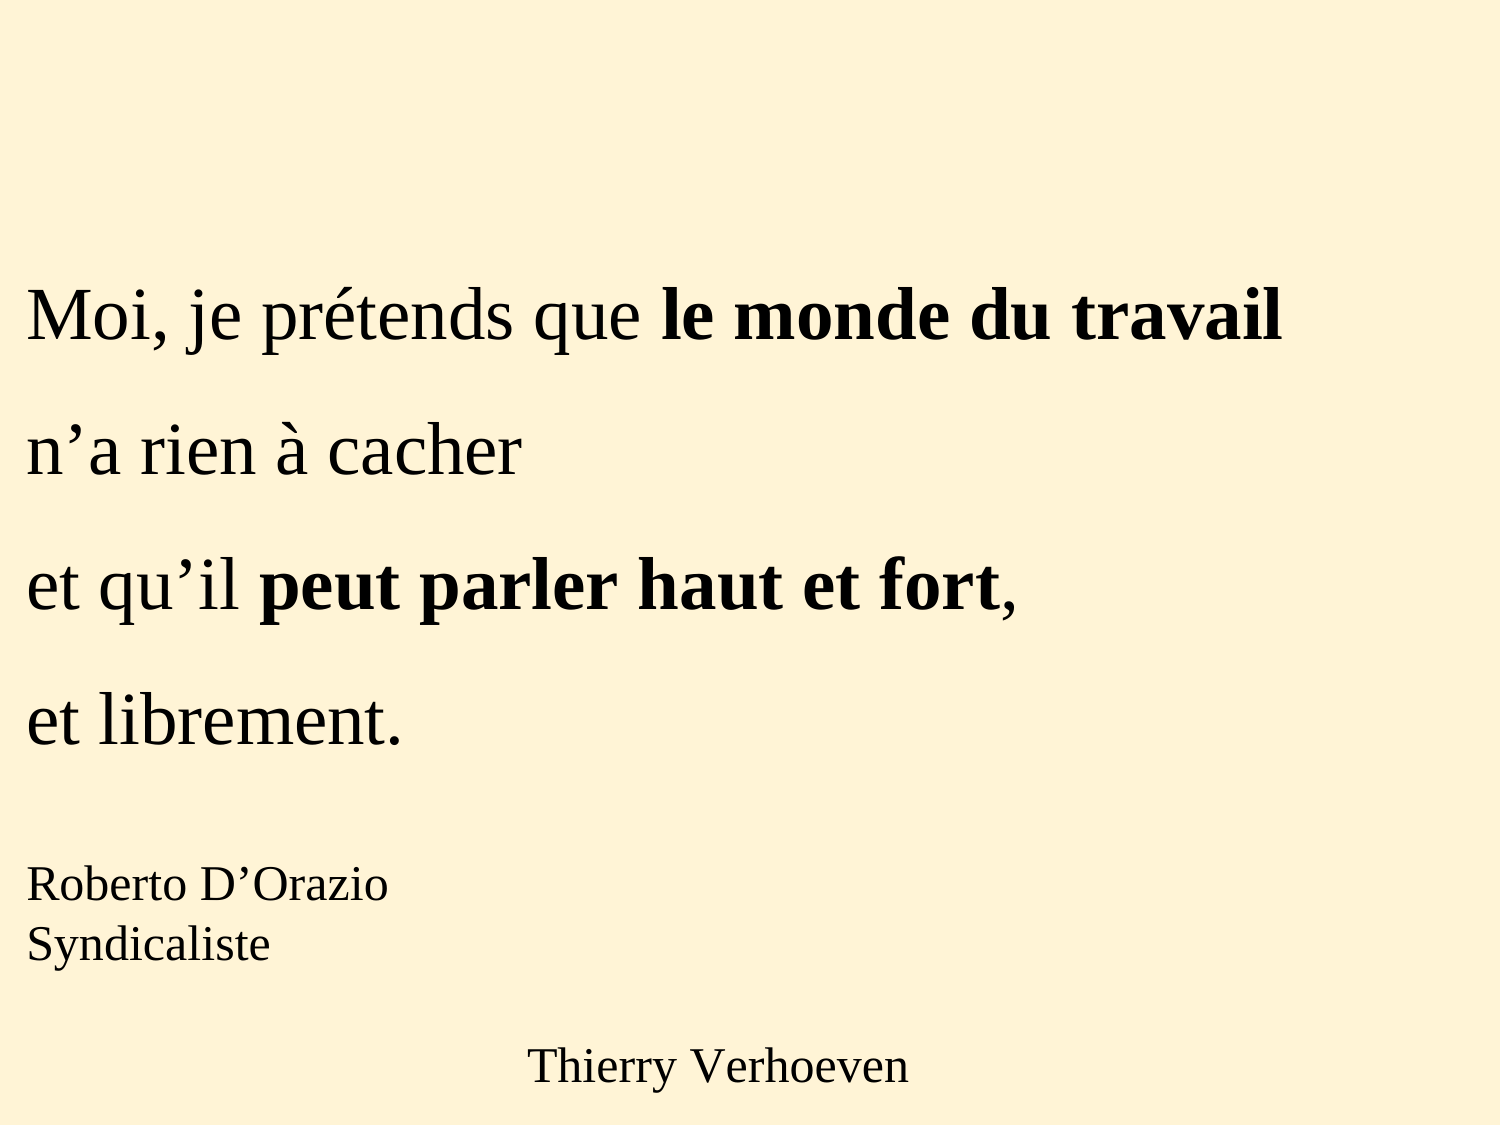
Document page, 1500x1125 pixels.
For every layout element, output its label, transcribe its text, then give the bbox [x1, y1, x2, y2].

text_box Moi, je prétends que le monde du travail n’a rien à cacher et qu’il peut parler haut et fort, et librement. Roberto D’Orazio Syndicaliste [11, 212, 1318, 978]
